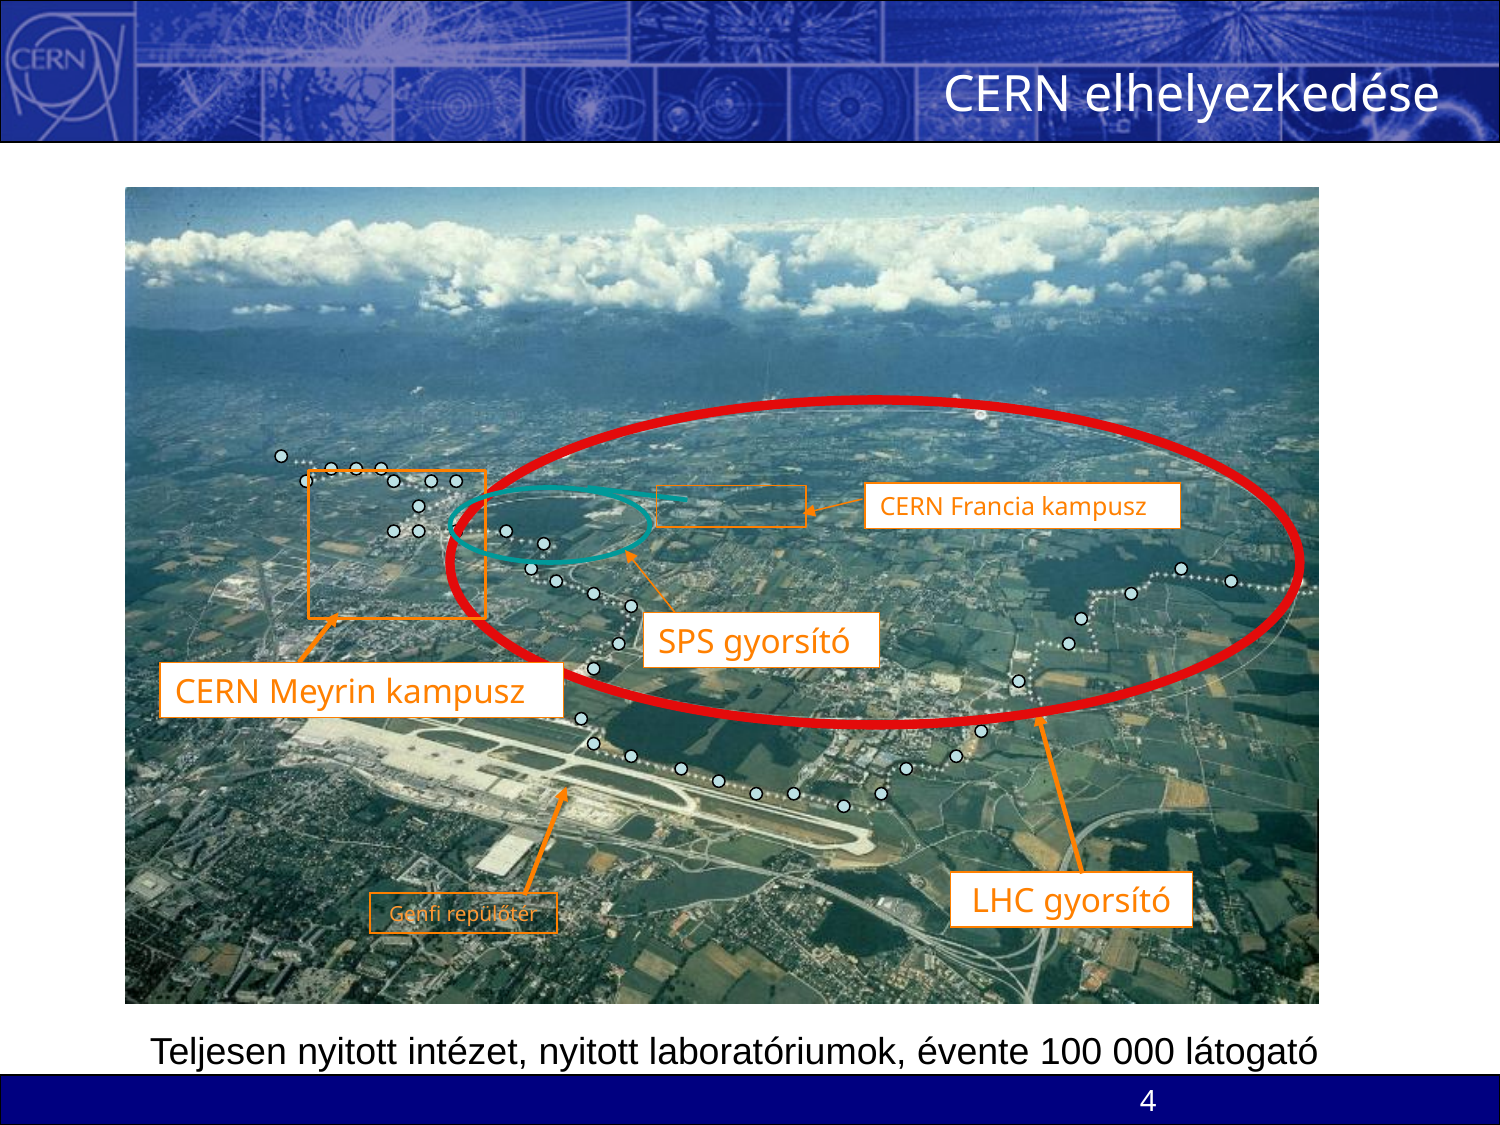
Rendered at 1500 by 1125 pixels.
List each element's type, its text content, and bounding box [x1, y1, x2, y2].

text_box LHC gyorsító [950, 872, 1193, 928]
text_box [1175, 562, 1188, 575]
text_box [587, 587, 600, 600]
text_box Genfi repülőtér [369, 892, 557, 933]
text_box [675, 762, 688, 775]
text_box [612, 637, 625, 650]
text_box [587, 737, 600, 750]
text_box [900, 762, 913, 775]
text_box [750, 787, 763, 800]
text_box [537, 537, 550, 550]
text_box [387, 525, 400, 538]
text_box [712, 774, 725, 788]
text_box [975, 725, 988, 738]
text_box [525, 564, 538, 575]
text_box [624, 600, 638, 613]
text_box [500, 525, 513, 538]
text_box Teljesen nyitott intézet, nyitott laboratóriumok, évente 100 000 látogató [135, 1019, 1323, 1077]
text_box [1062, 637, 1075, 650]
text_box [1074, 612, 1088, 625]
text_box [324, 462, 338, 469]
text_box CERN Meyrin kampusz [159, 662, 564, 718]
text_box [587, 662, 600, 675]
text_box [425, 474, 438, 488]
text_box [1125, 587, 1138, 600]
text_box [387, 474, 400, 488]
text_box [412, 525, 425, 538]
text_box [412, 500, 425, 513]
text_box [450, 474, 463, 488]
text_box [875, 787, 888, 800]
text_box [787, 787, 800, 800]
text_box [575, 712, 588, 725]
text_box [275, 450, 288, 463]
text_box [1224, 575, 1238, 588]
text_box SPS gyorsító [643, 612, 880, 668]
text_box CERN Francia kampusz [864, 483, 1181, 529]
text_box [549, 575, 563, 588]
picture [125, 187, 1319, 1005]
text_box CERN elhelyezkedése [512, 53, 1456, 134]
text_box [1012, 675, 1025, 688]
text_box [350, 462, 363, 469]
text_box [950, 750, 963, 763]
text_box [375, 462, 388, 469]
text_box [837, 800, 850, 813]
text_box [624, 750, 638, 763]
text_box <number> [1125, 1074, 1437, 1125]
text_box [300, 474, 307, 488]
